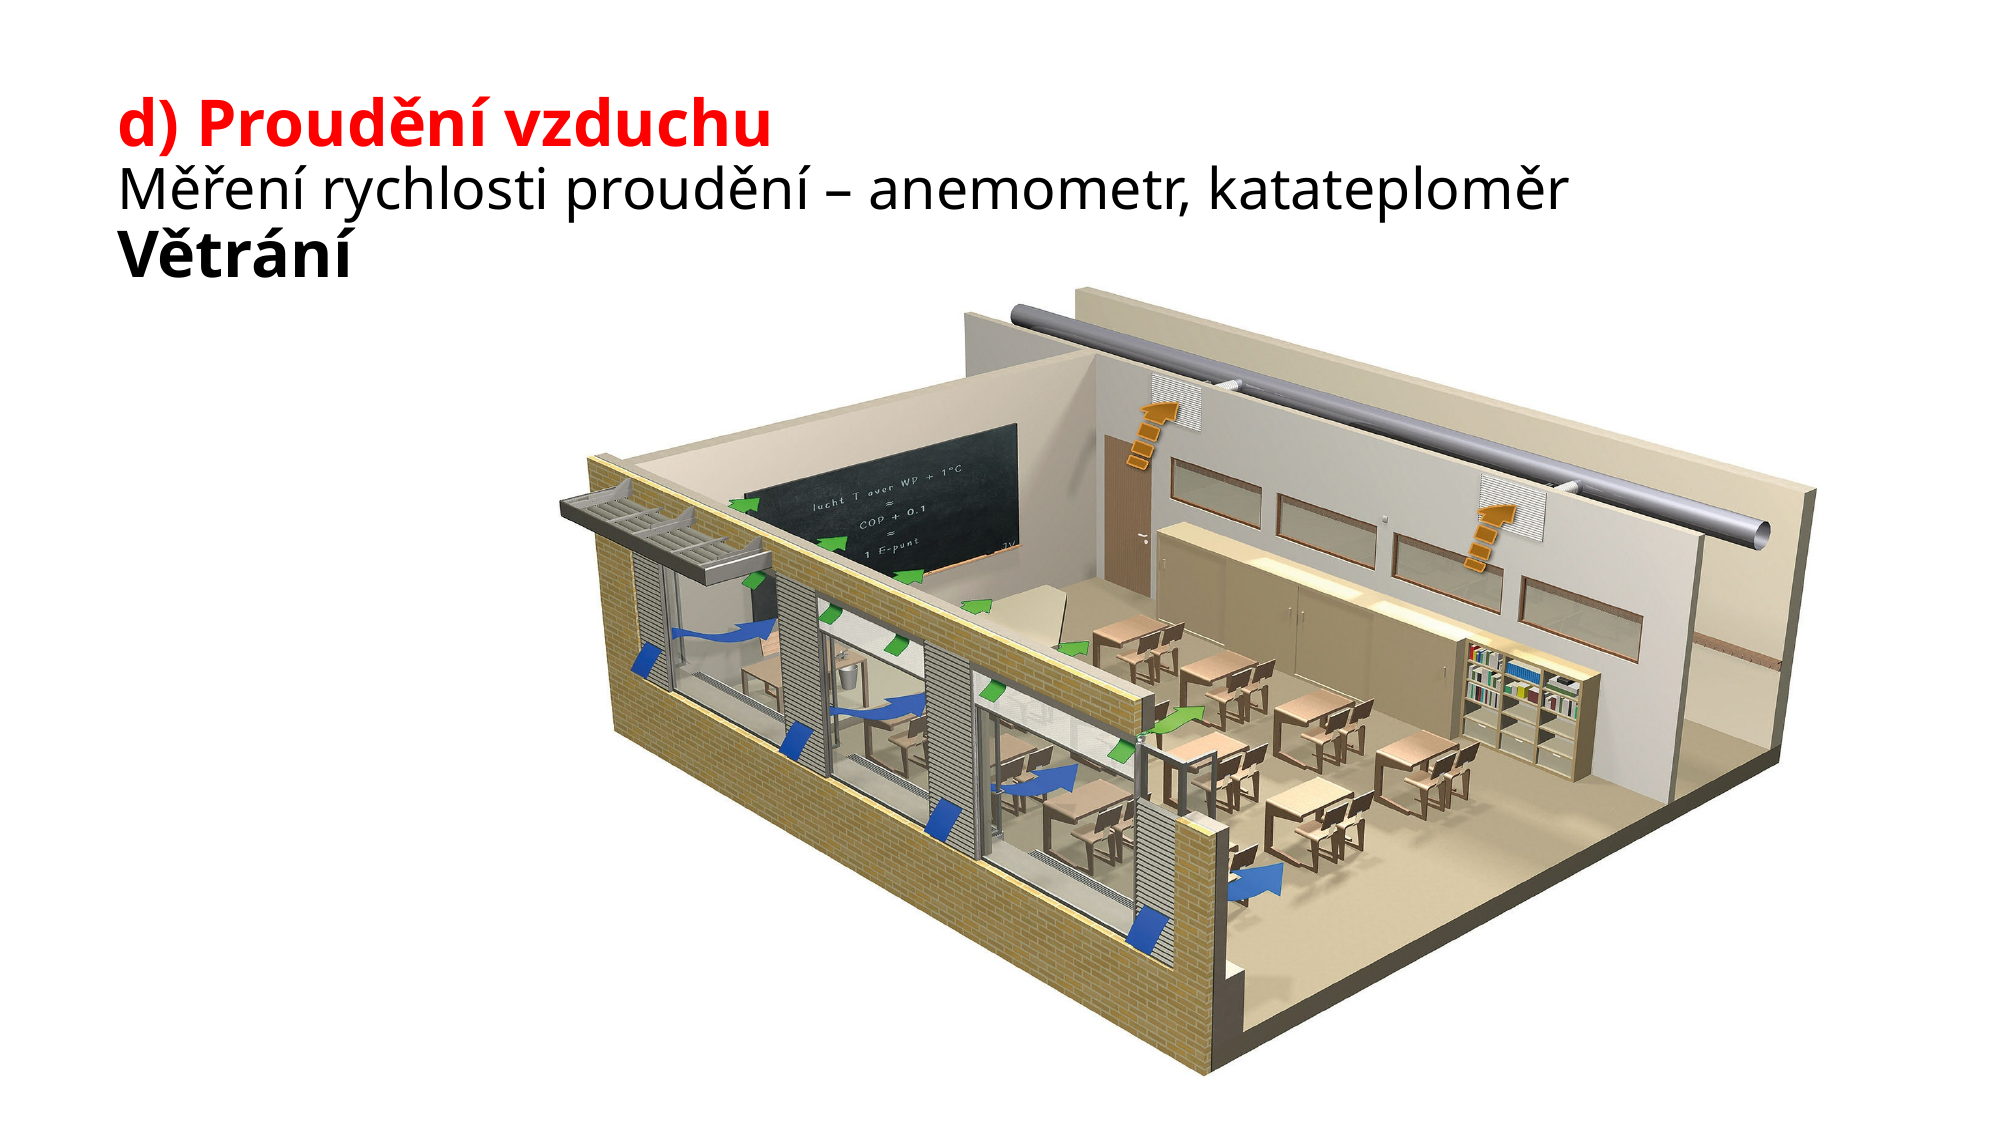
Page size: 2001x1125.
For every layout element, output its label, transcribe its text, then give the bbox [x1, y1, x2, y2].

picture [543, 262, 1846, 1098]
title d) Proudění vzduchu Měření rychlosti proudění – anemometr, katateploměr Větrání [101, 82, 1865, 300]
